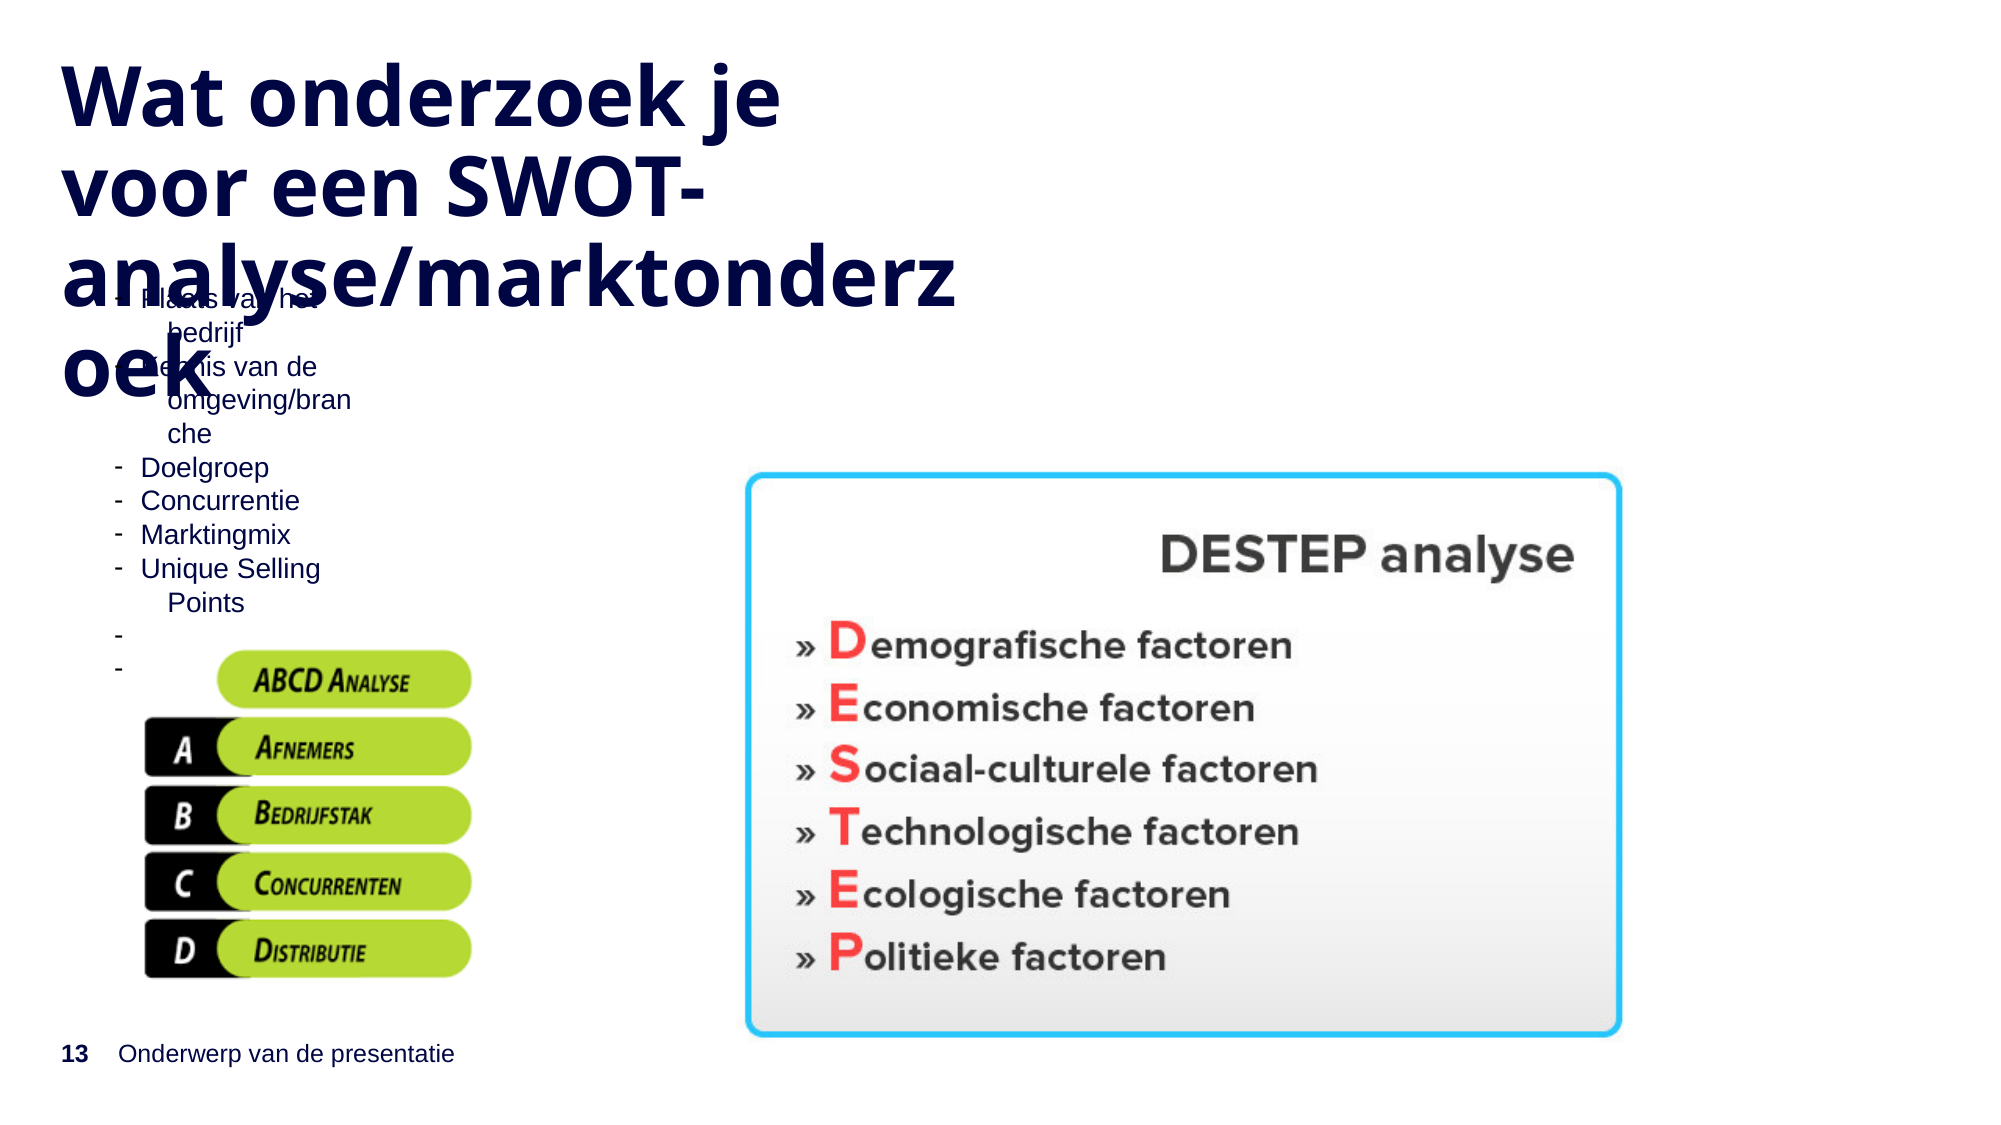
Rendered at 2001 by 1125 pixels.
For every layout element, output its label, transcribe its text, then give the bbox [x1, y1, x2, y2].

text_box 10 [60, 1037, 113, 1074]
text_box Onderwerp van de presentatie [118, 1037, 711, 1074]
list Plaats van het bedrijf Kennis van de omgeving/branche Doelgroep Concurrentie Marktingmix Unique Selling Points [60, 280, 987, 1006]
picture [131, 642, 488, 989]
picture [711, 441, 1657, 1077]
title Wat onderzoek je voor een SWOT-analyse/marktonderzoek [60, 48, 1842, 240]
